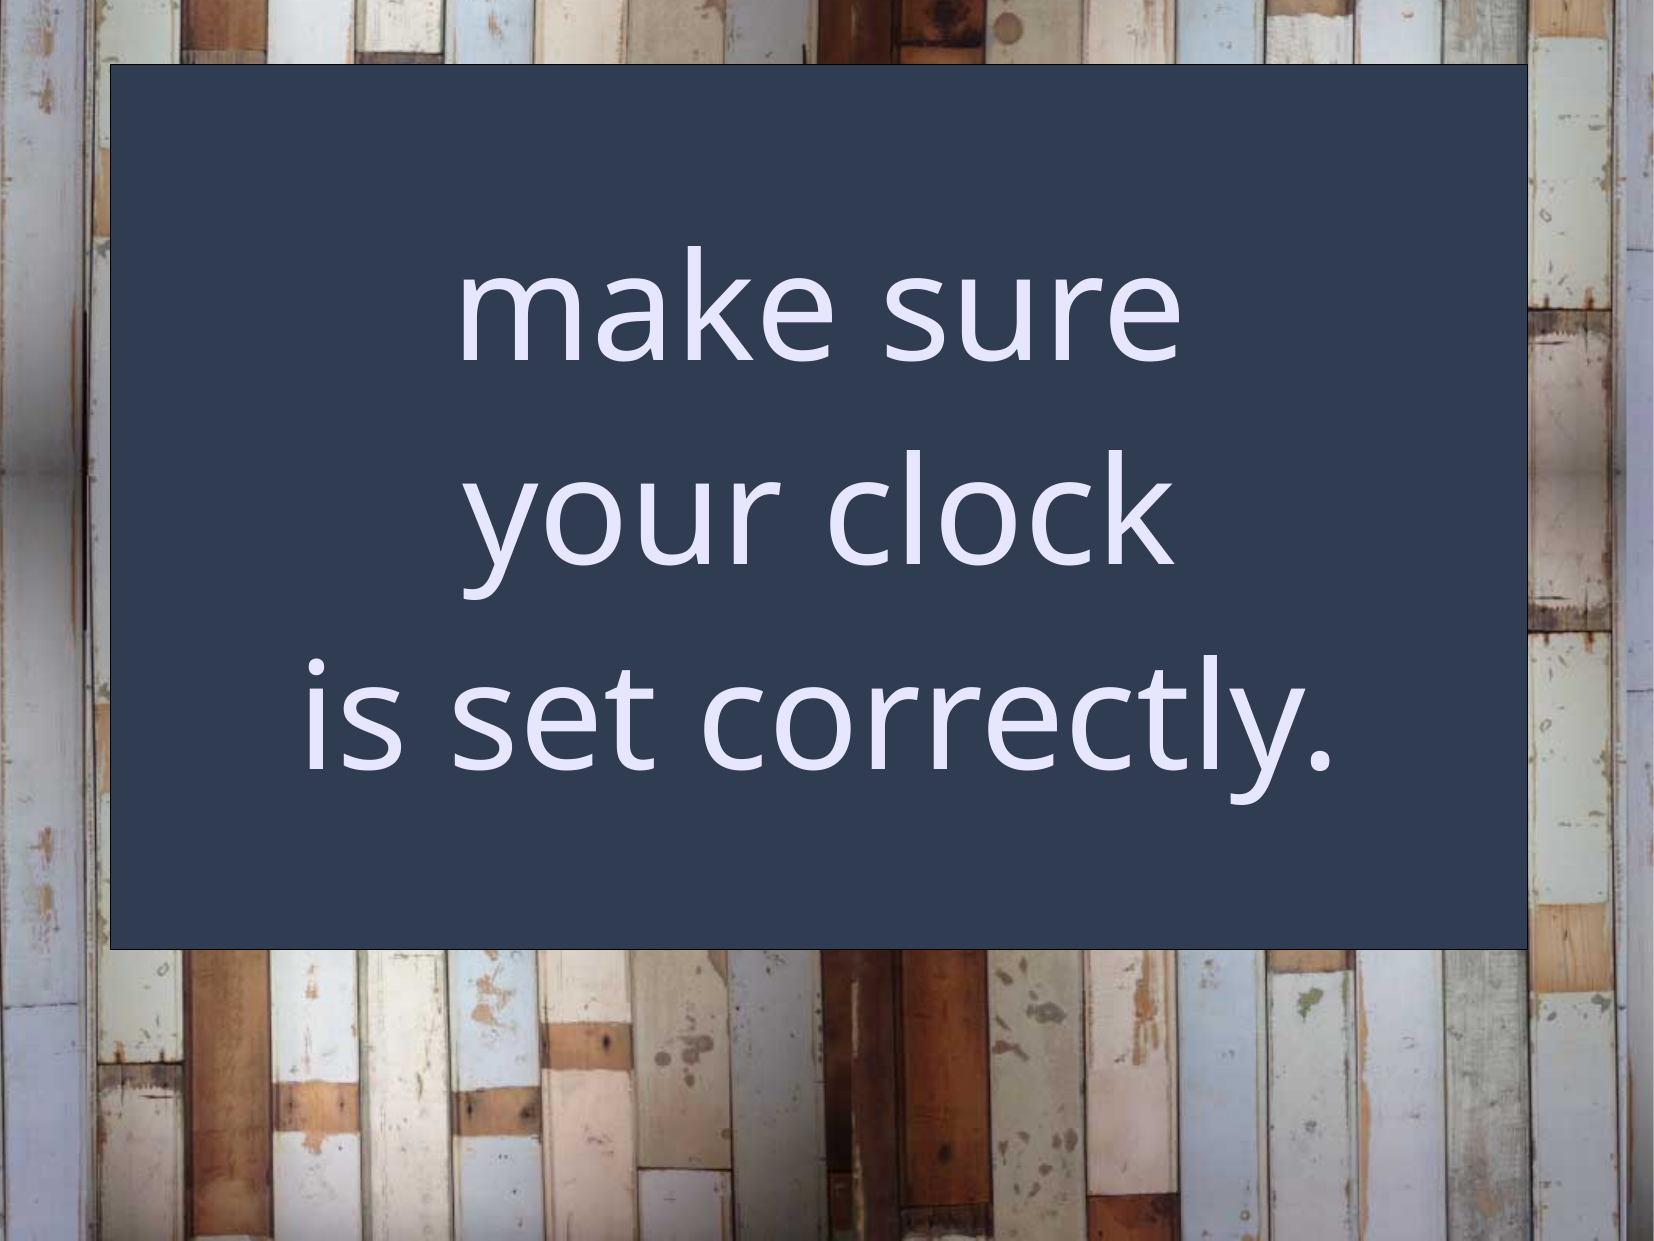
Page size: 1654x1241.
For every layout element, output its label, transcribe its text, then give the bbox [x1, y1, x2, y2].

picture [0, 0, 1654, 1241]
text_box make sure your clock is set correctly. [110, 64, 1528, 950]
